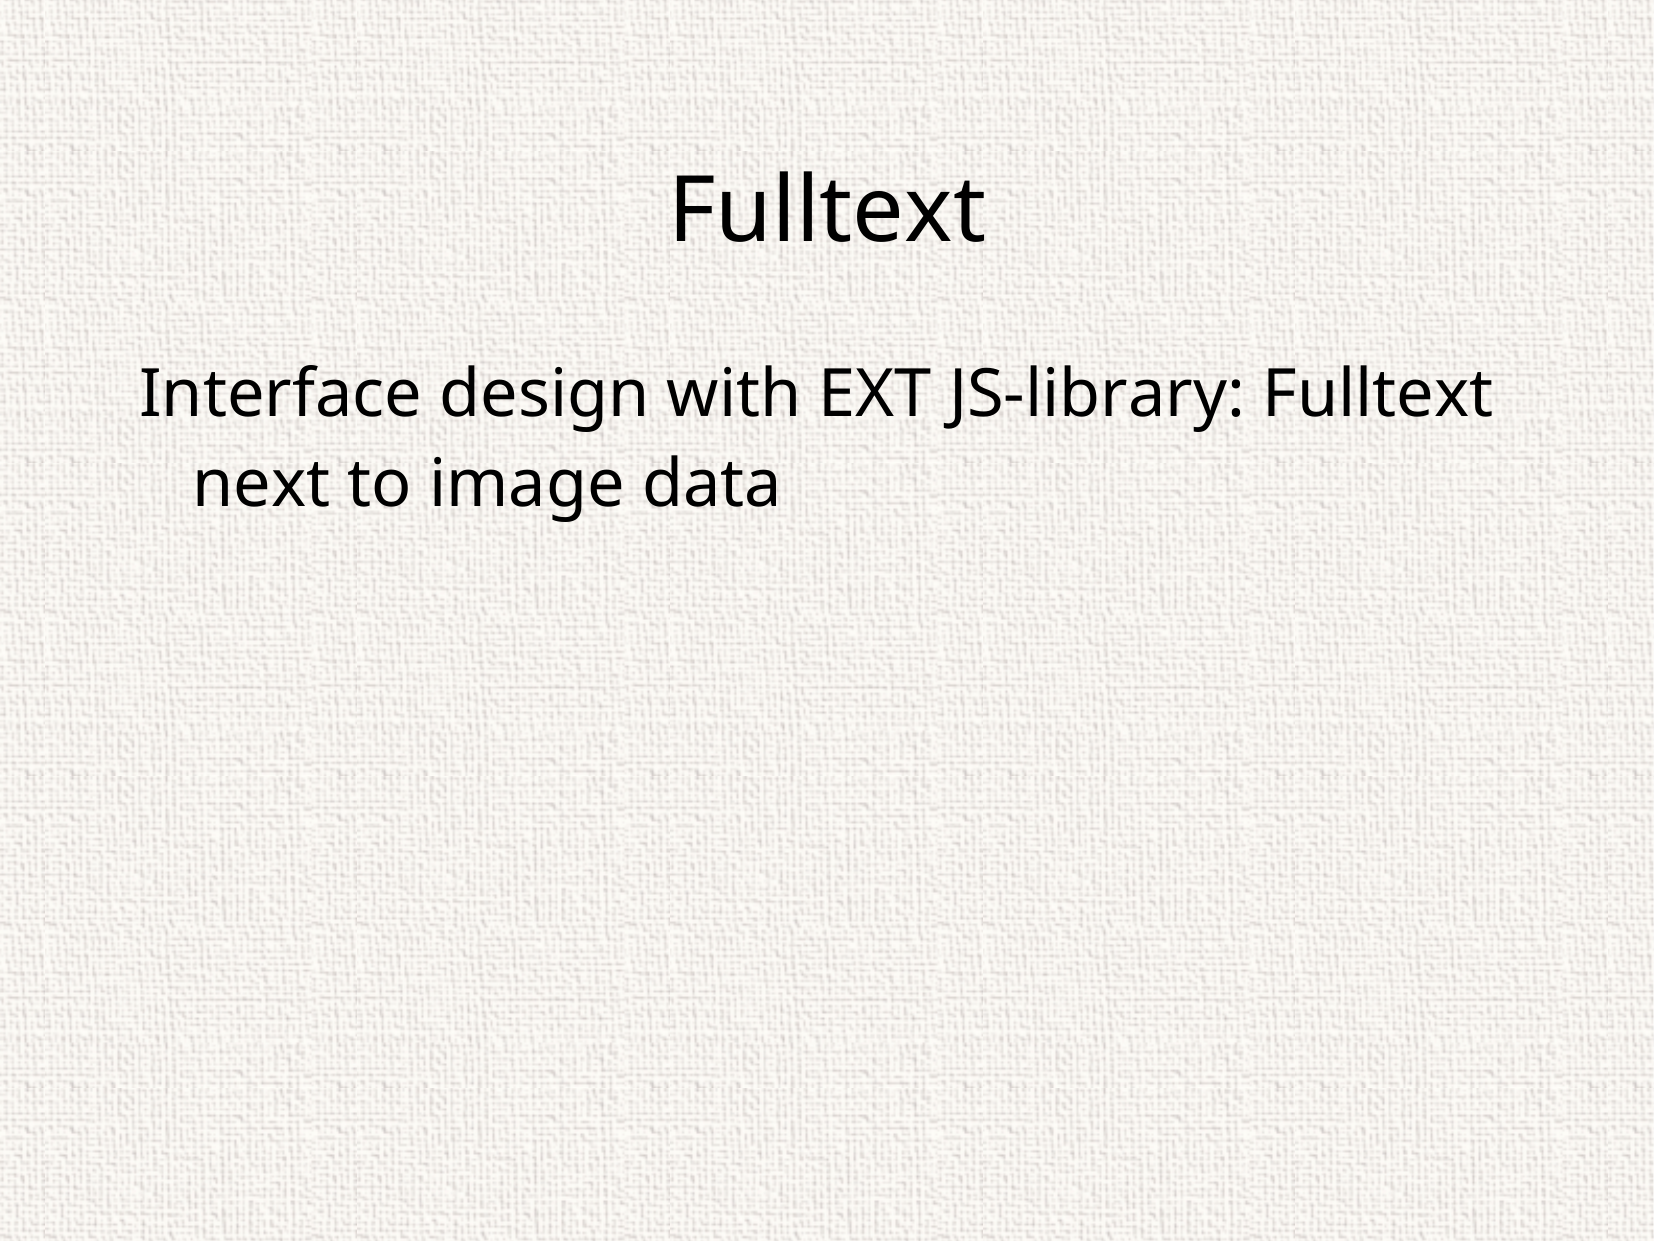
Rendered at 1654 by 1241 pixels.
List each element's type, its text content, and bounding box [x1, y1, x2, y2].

title Fulltext [121, 110, 1534, 303]
picture [0, 0, 1654, 1241]
list Interface design with EXT JS-library: Fulltext next to image data [121, 344, 1534, 1112]
